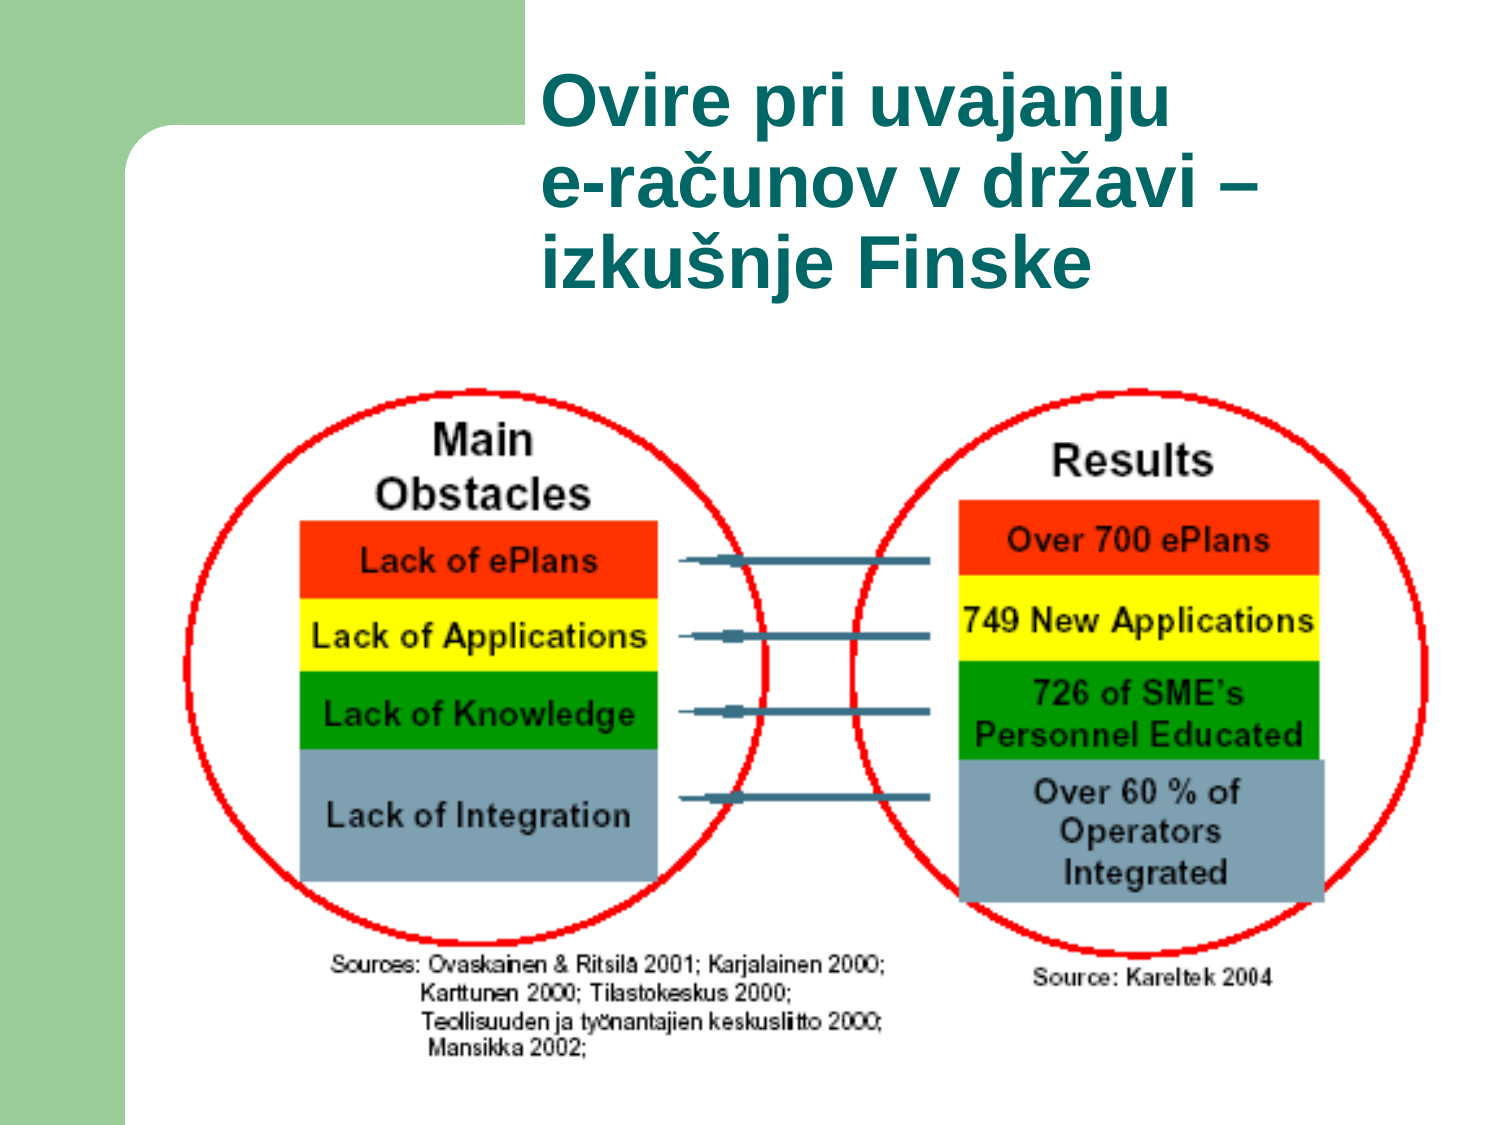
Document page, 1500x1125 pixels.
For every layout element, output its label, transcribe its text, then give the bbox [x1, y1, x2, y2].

picture [150, 337, 1463, 1067]
title Ovire pri uvajanju e-računov v državi – izkušnje Finske [525, 30, 1463, 313]
